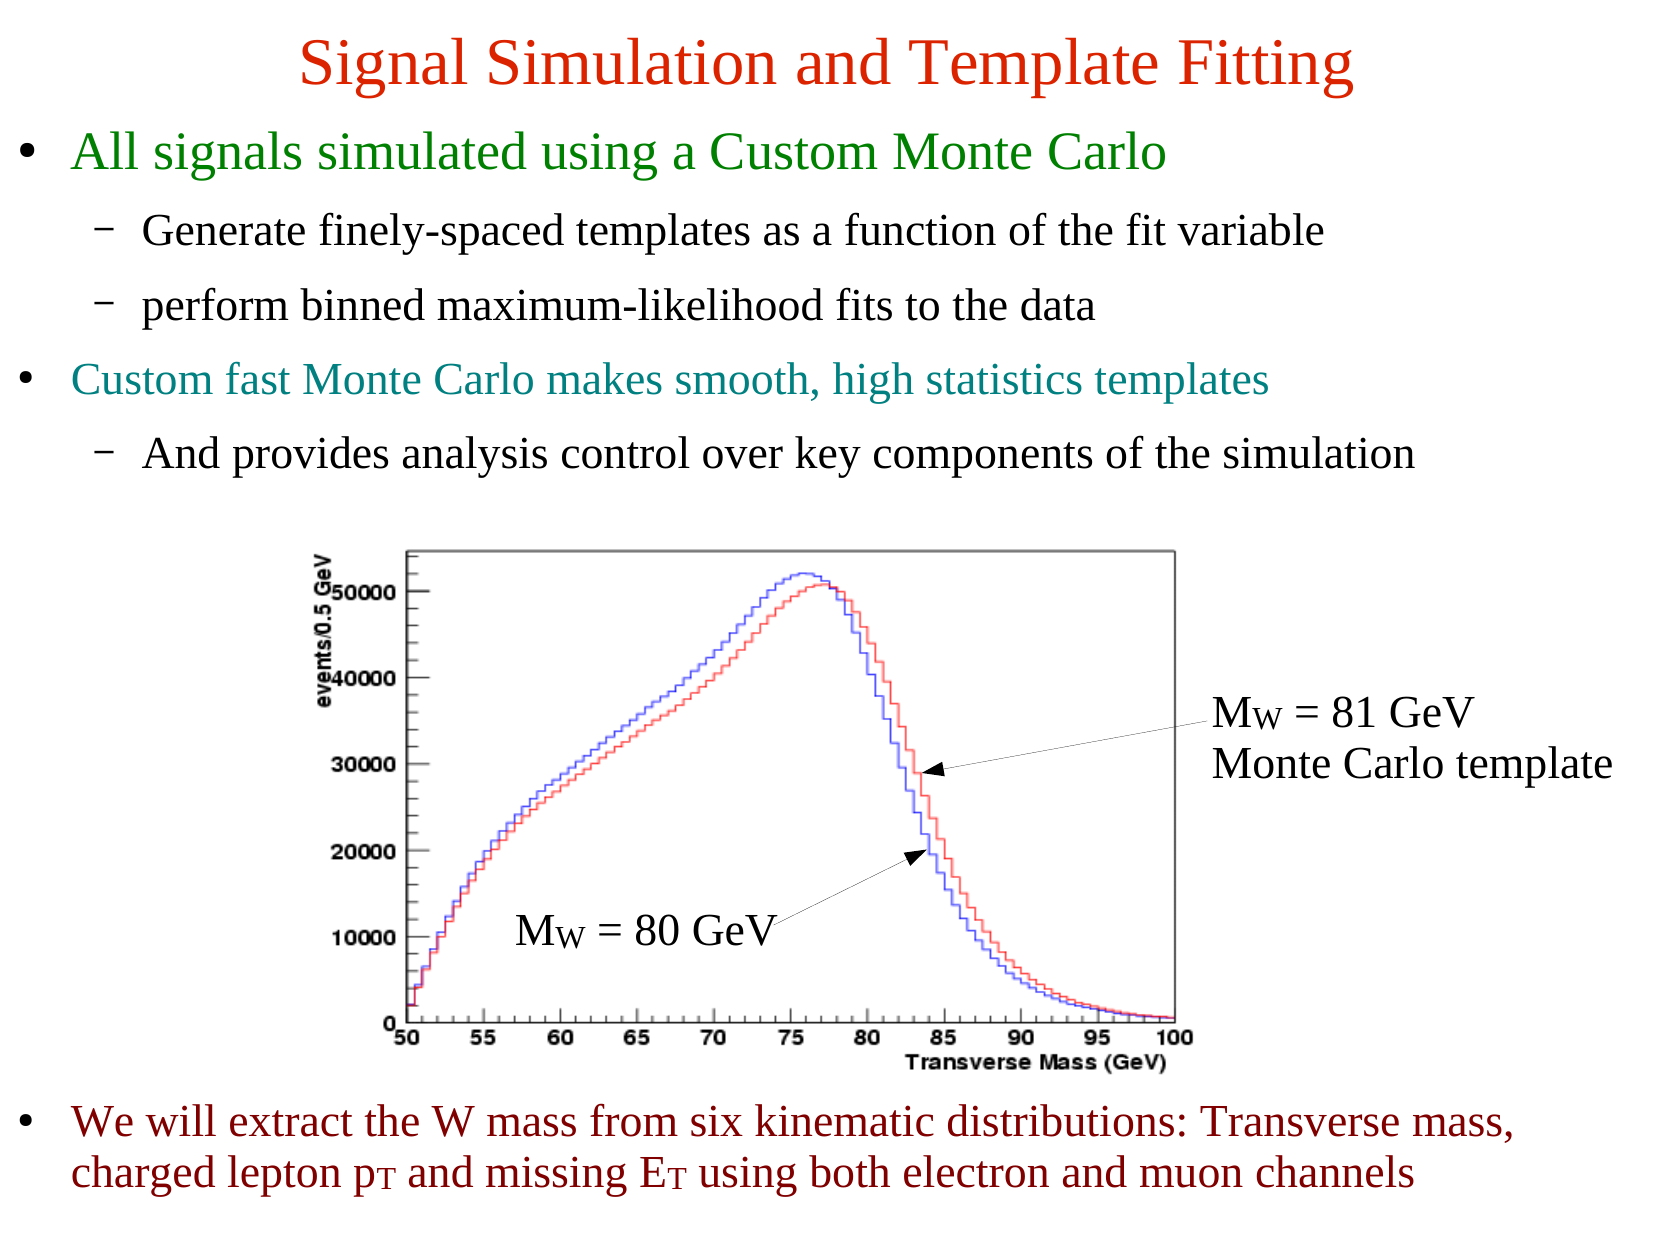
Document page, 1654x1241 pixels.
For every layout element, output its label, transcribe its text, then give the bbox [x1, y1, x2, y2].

list All signals simulated using a Custom Monte Carlo Generate finely-spaced templates as a function of the fit variable perform binned maximum-likelihood fits to the data Custom fast Monte Carlo makes smooth, high statistics templates And provides analysis control over key components of the simulation [0, 121, 1604, 1095]
text_box MW = 80 GeV [514, 905, 779, 971]
text_box MW = 81 GeV Monte Carlo template [1211, 686, 1616, 808]
list We will extract the W mass from six kinematic distributions: Transverse mass, charged lepton pT and missing ET using both electron and muon channels [0, 1095, 1604, 1241]
picture [311, 493, 1271, 1082]
title Signal Simulation and Template Fitting [121, 8, 1534, 115]
